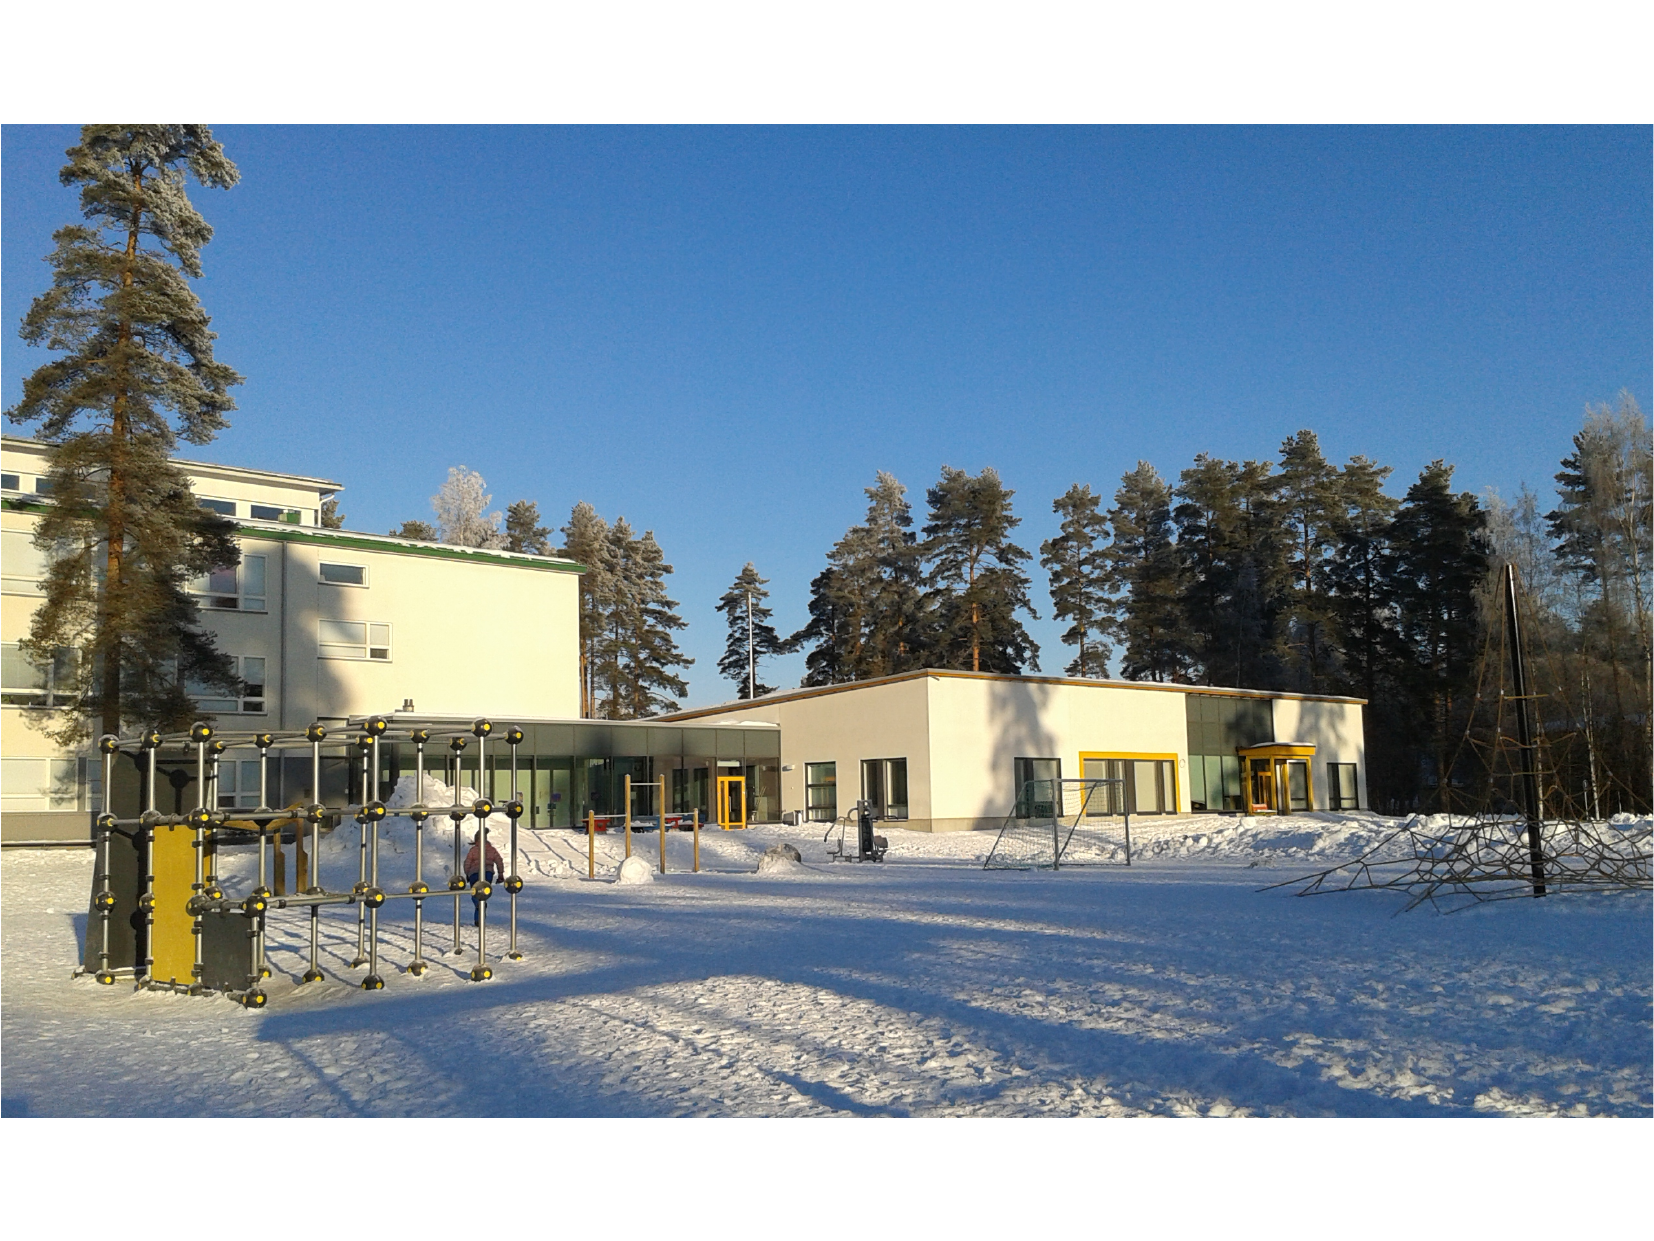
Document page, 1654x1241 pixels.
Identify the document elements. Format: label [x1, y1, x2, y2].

picture [1, 124, 1654, 1118]
